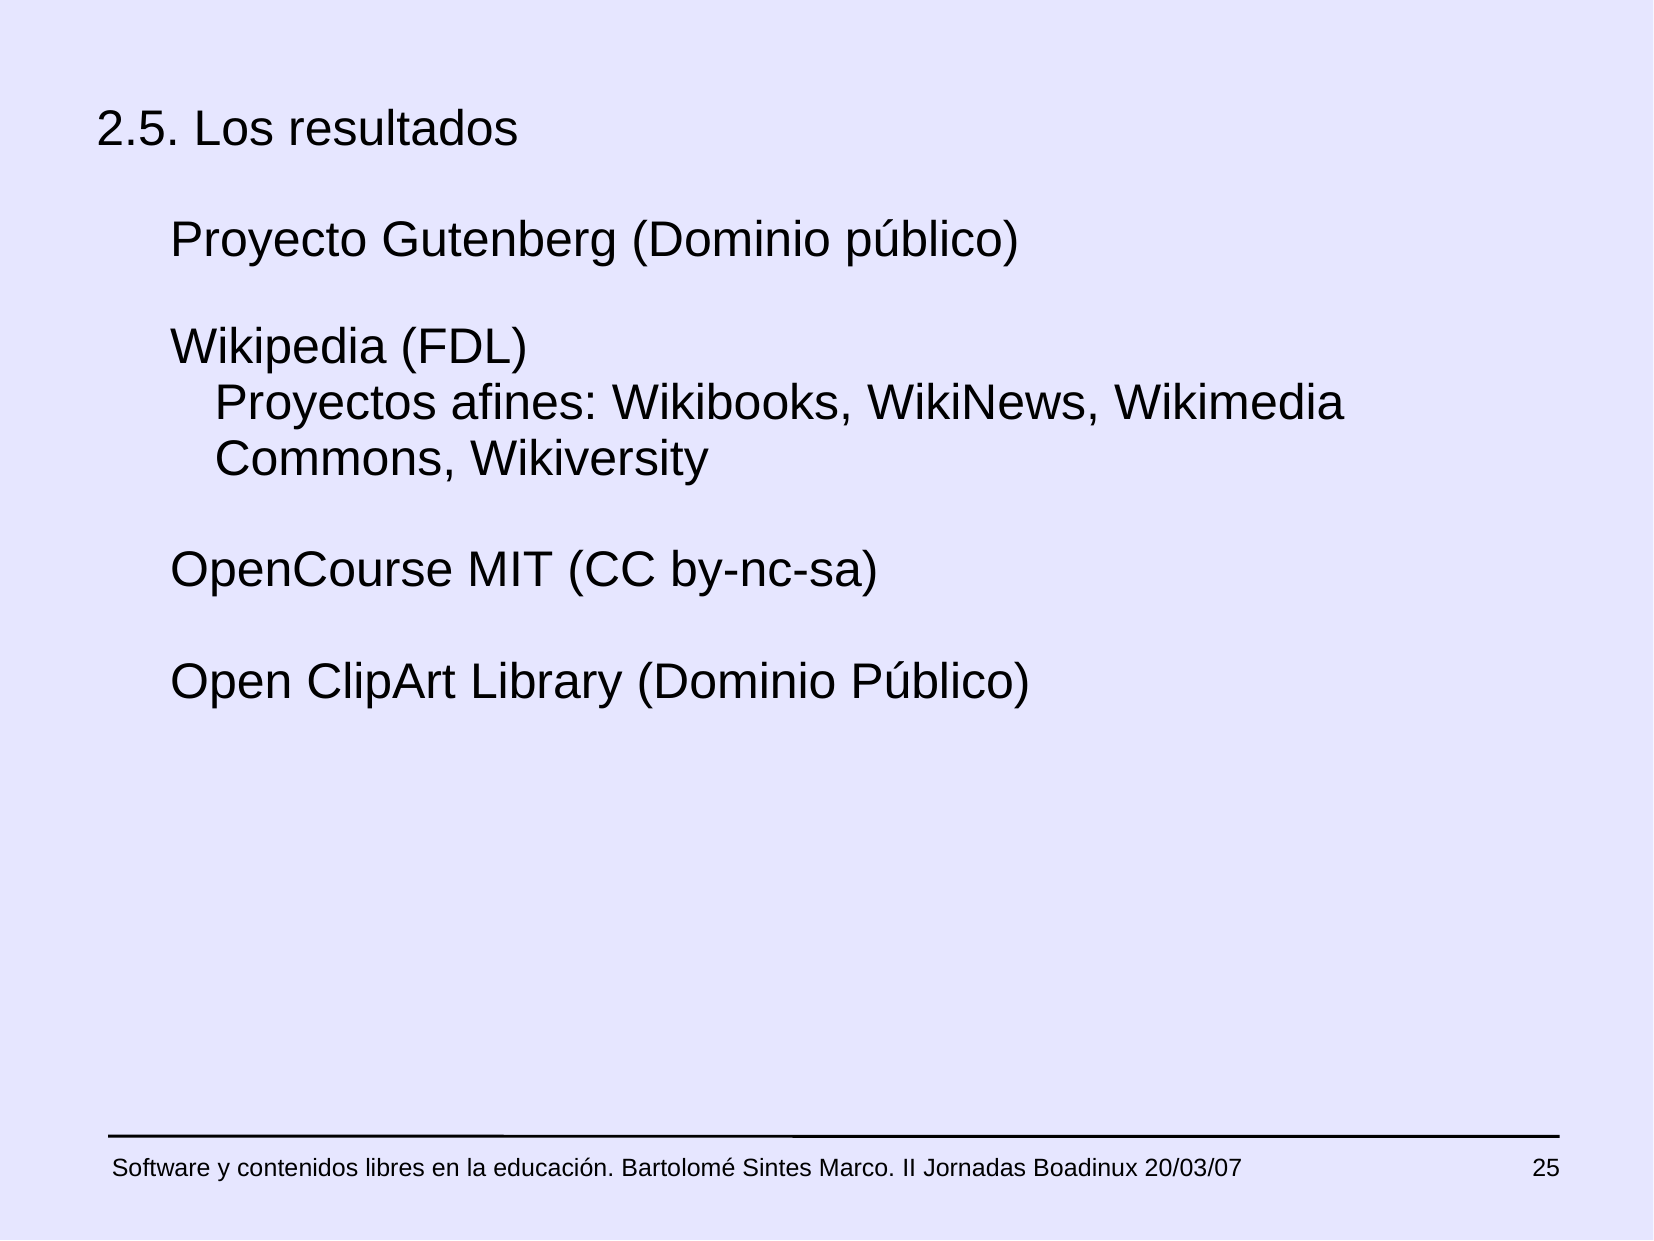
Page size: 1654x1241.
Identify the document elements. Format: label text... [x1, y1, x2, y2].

text_box 2.5. Los resultados Proyecto Gutenberg (Dominio público) Wikipedia (FDL) Proyectos afines: Wikibooks, WikiNews, Wikimedia Commons, Wikiversity OpenCourse MIT (CC by-nc-sa) Open ClipArt Library (Dominio Público) [96, 100, 1411, 709]
